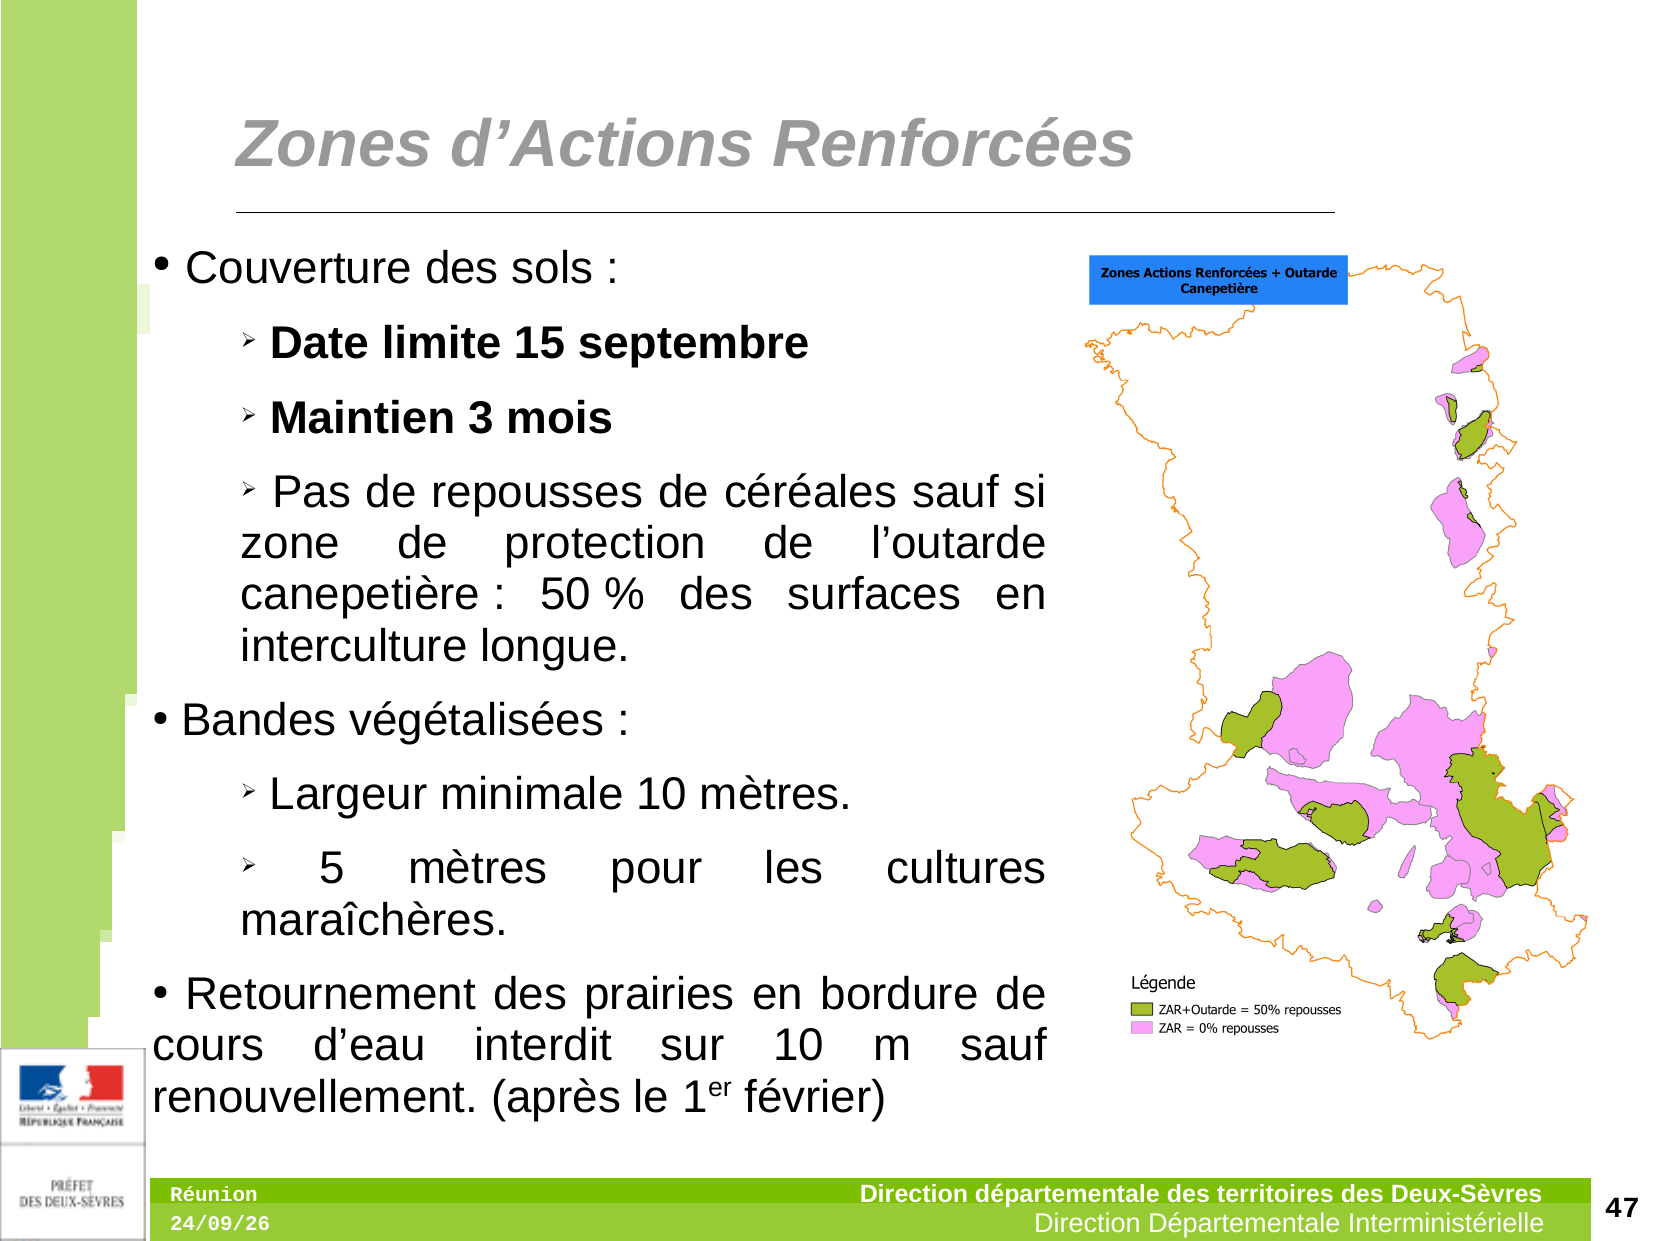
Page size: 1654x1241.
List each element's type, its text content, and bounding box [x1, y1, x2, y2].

list Couverture des sols : Date limite 15 septembre Maintien 3 mois Pas de repousses de céréales sauf si zone de protection de l’outarde canepetière : 50 % des surfaces en interculture longue. Bandes végétalisées : Largeur minimale 10 mètres. 5 mètres pour les cultures maraîchères. Retournement des prairies en bordure de cours d’eau interdit sur 10 m sauf renouvellement. (après le 1er février) [152, 236, 1048, 1132]
title Zones d’Actions Renforcées [236, 69, 1447, 218]
picture [0, 0, 1654, 1241]
